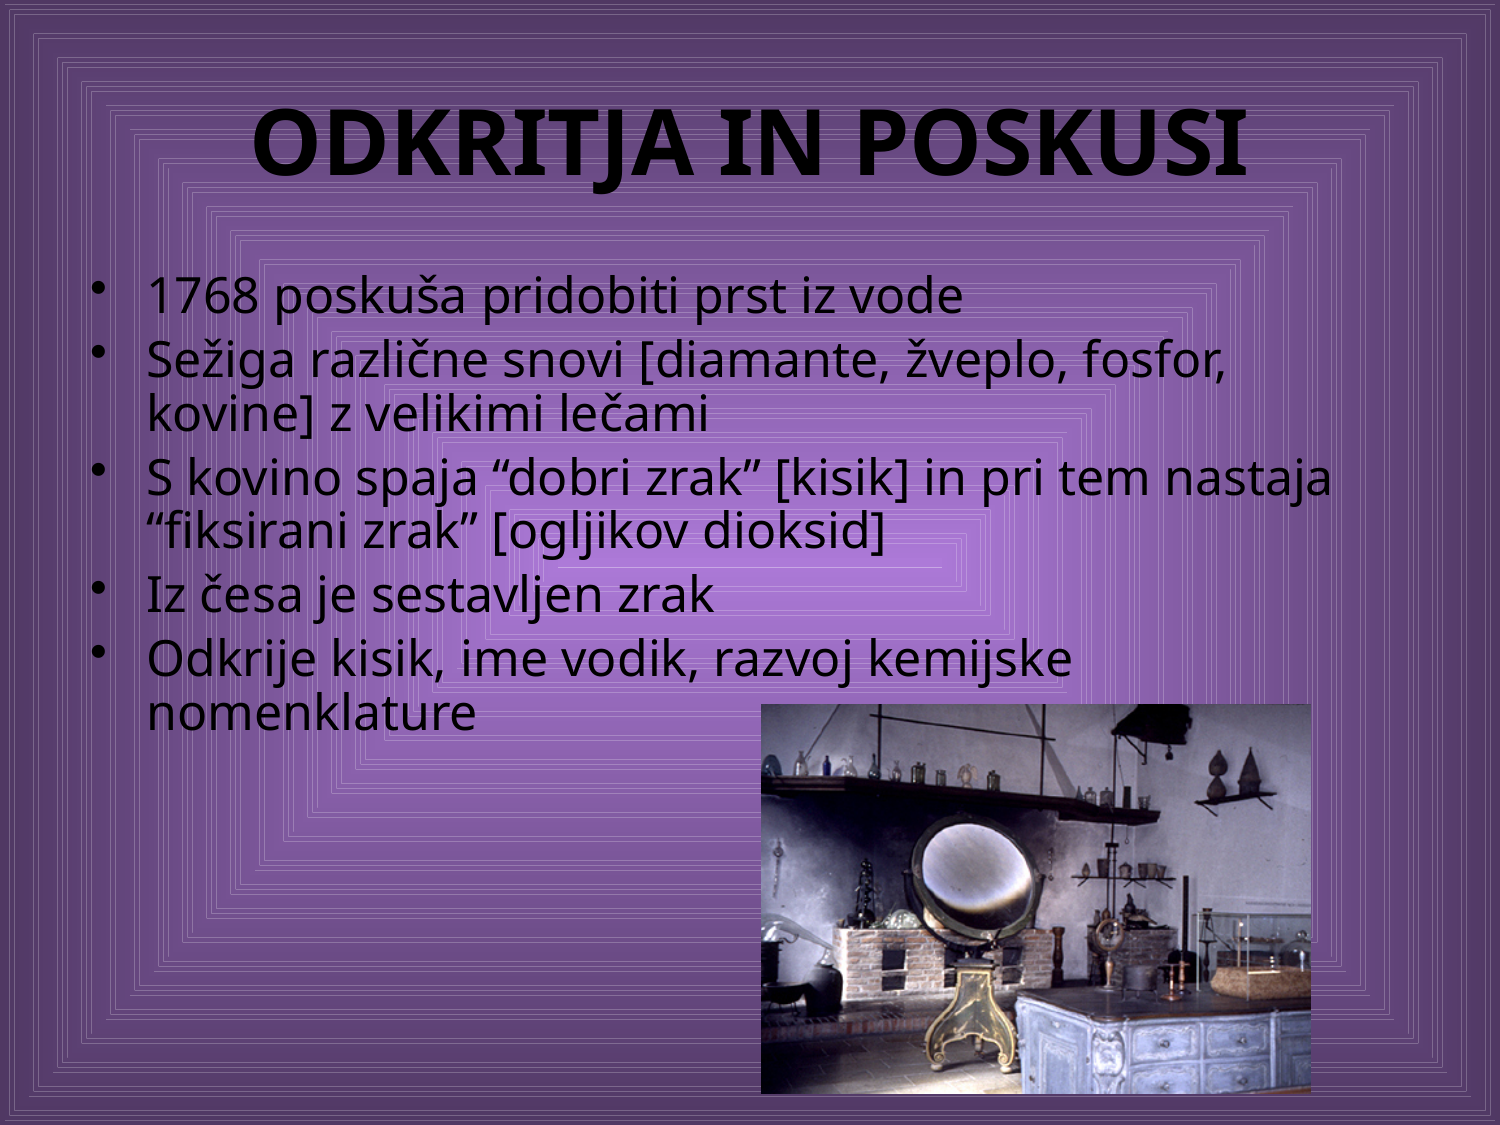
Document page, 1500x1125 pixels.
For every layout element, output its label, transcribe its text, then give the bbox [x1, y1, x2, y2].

list 1768 poskuša pridobiti prst iz vode Sežiga različne snovi [diamante, žveplo, fosfor, kovine] z velikimi lečami S kovino spaja “dobri zrak” [kisik] in pri tem nastaja “fiksirani zrak” [ogljikov dioksid] Iz česa je sestavljen zrak Odkrije kisik, ime vodik, razvoj kemijske nomenklature [75, 262, 1425, 1005]
title ODKRITJA IN POSKUSI [75, 45, 1425, 233]
picture [761, 704, 1311, 1094]
